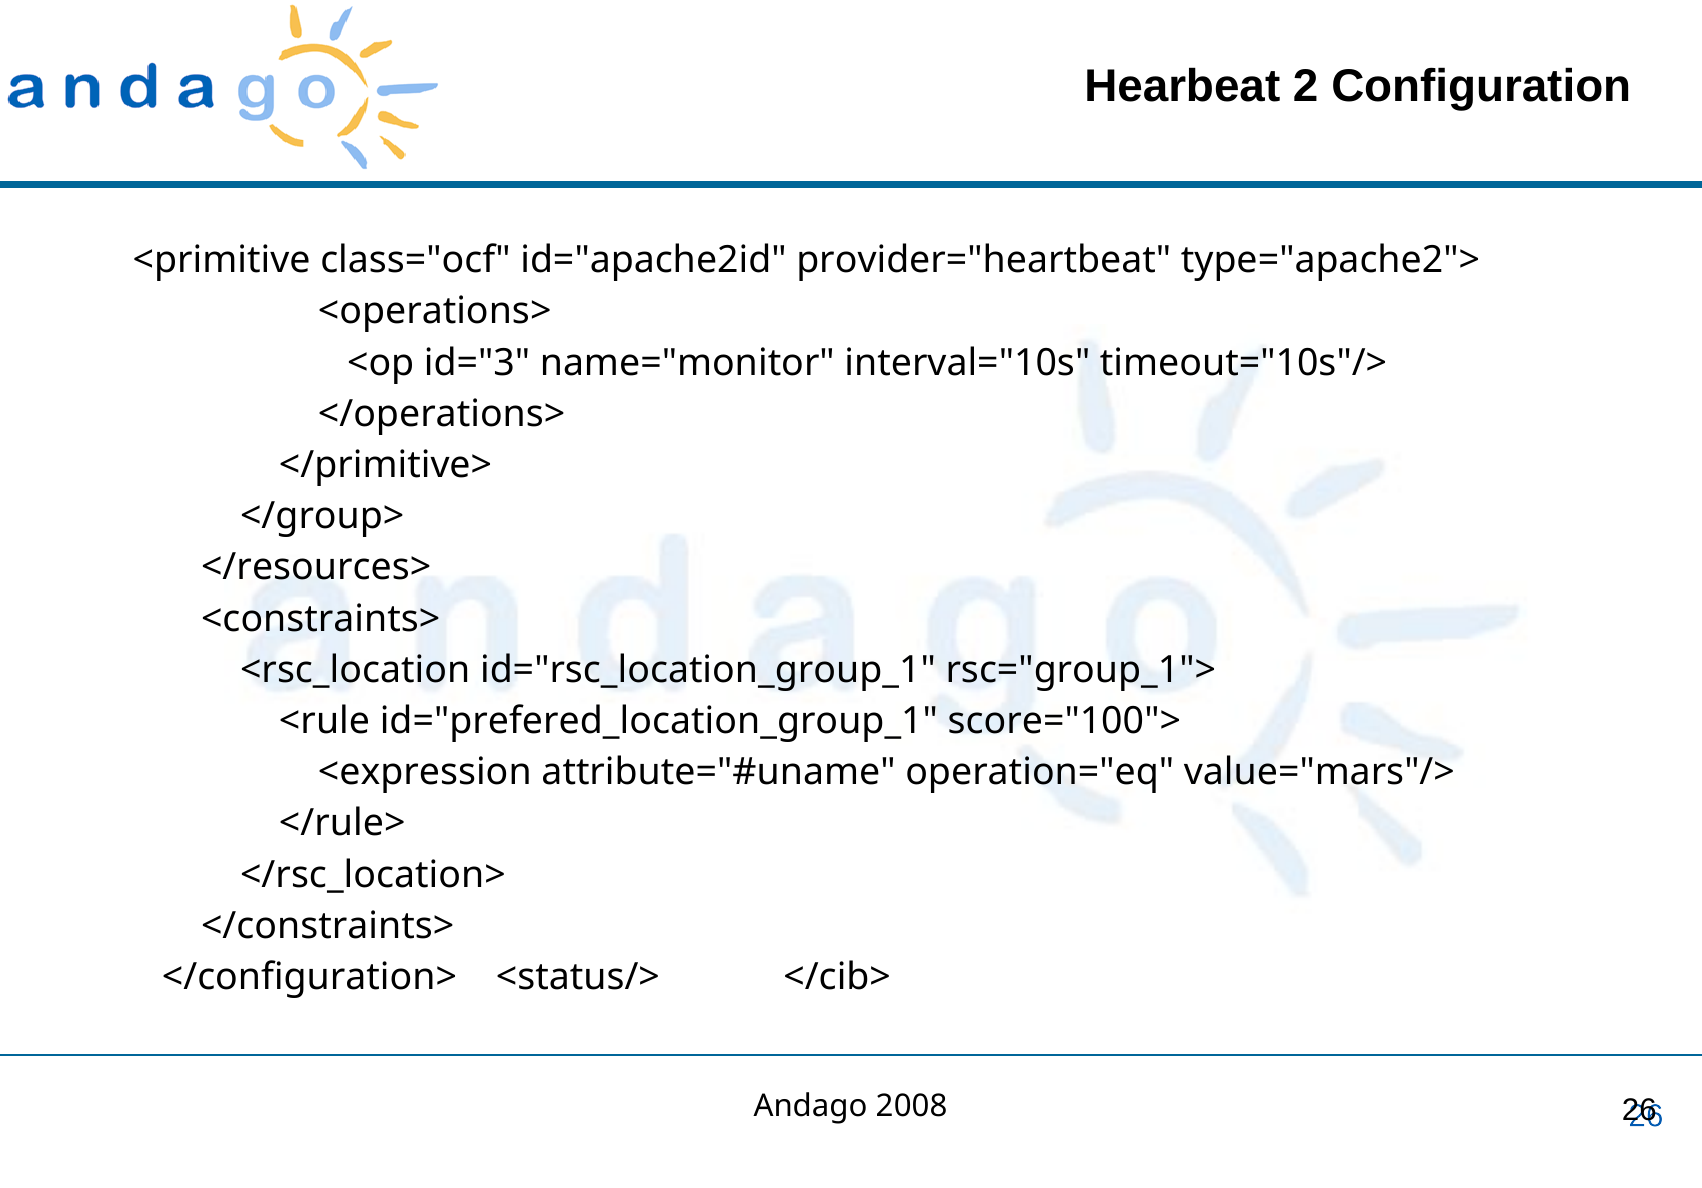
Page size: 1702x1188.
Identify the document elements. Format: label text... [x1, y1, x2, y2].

picture [0, 0, 255, 175]
subtitle <primitive class="ocf" id="apache2id" provider="heartbeat" type="apache2"> <operations> <op id="3" name="monitor" interval="10s" timeout="10s"/> </operations> </primitive> </group> </resources> <constraints> <rsc_location id="rsc_location_group_1" rsc="group_1"> <rule id="prefered_location_group_1" score="100"> <expression attribute="#uname" operation="eq" value="mars"/> </rule> </rsc_location> </constraints> </configuration> <status/> </cib> [122, 203, 1570, 1138]
title Hearbeat 2 Configuration [255, 0, 1702, 181]
